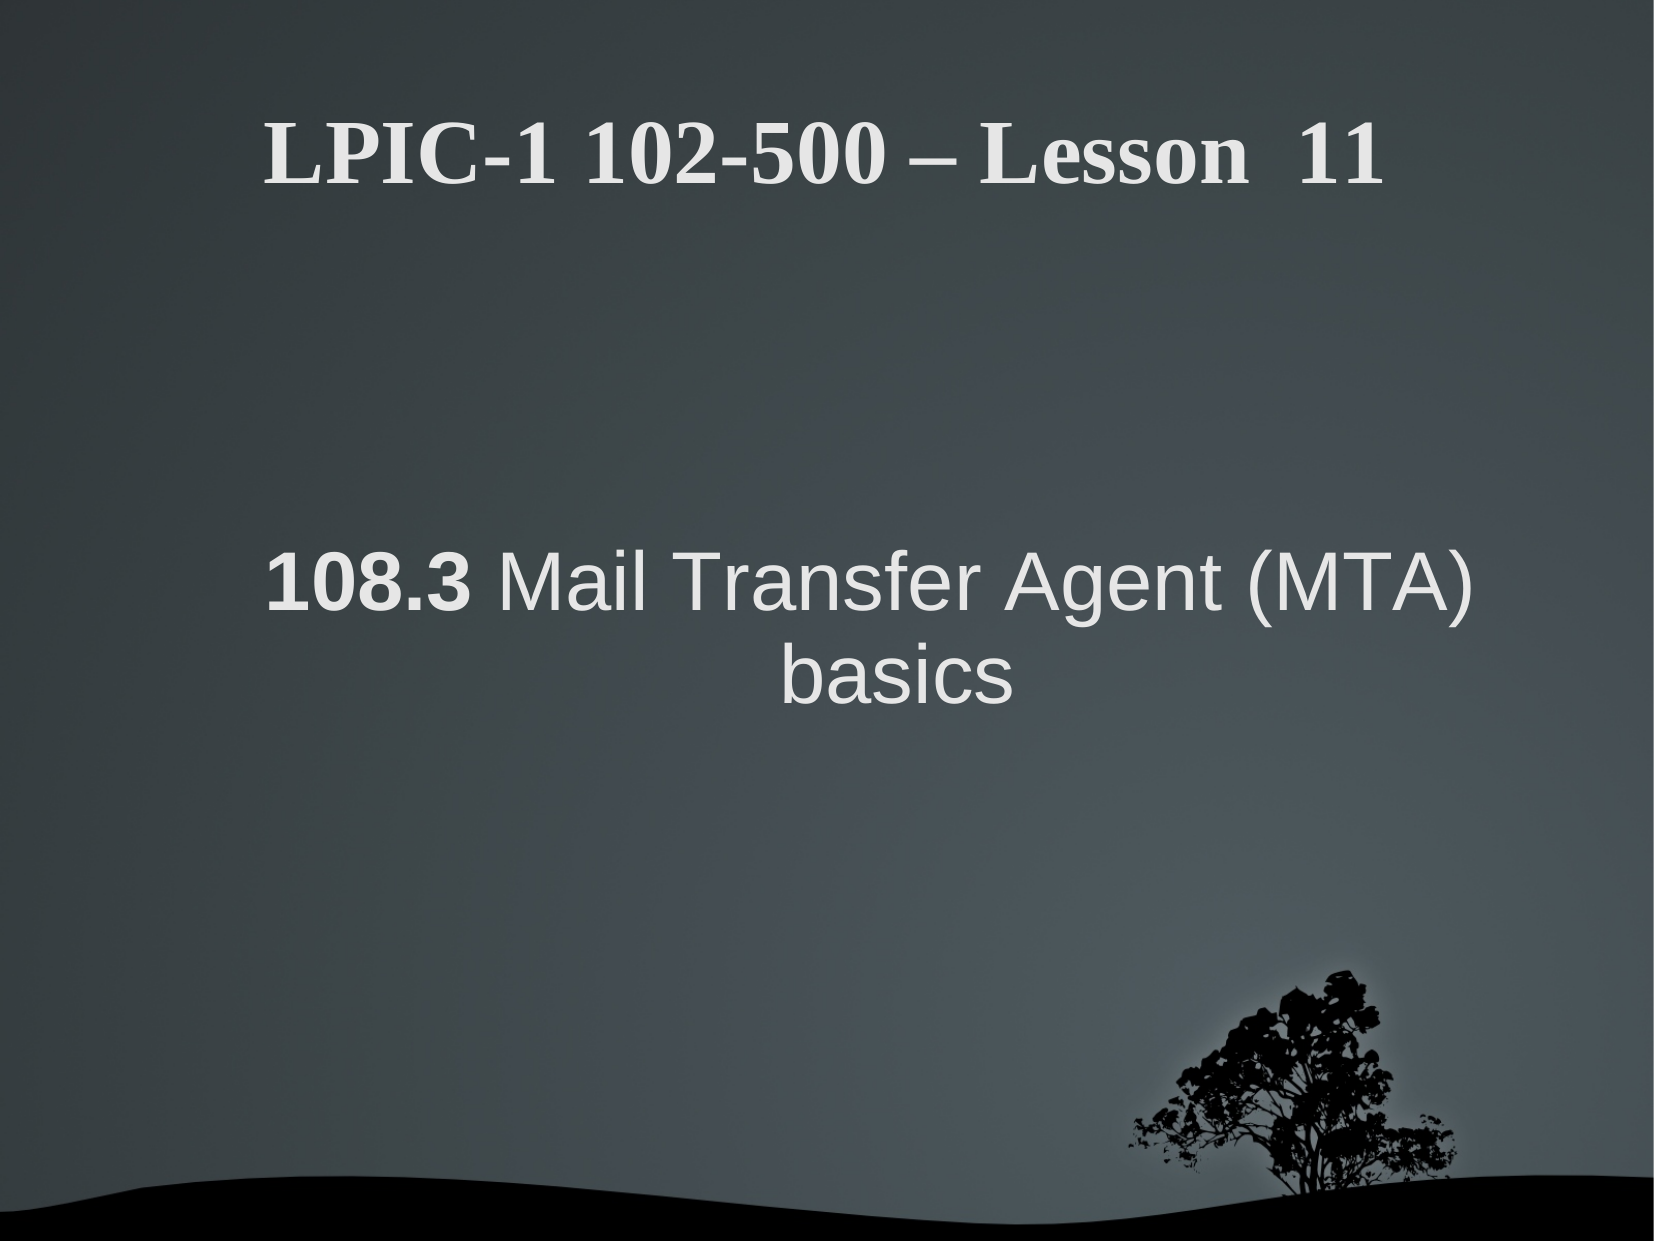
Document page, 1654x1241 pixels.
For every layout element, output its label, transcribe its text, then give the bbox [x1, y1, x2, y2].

picture [0, 0, 1654, 1241]
title LPIC-1 102-500 – Lesson 11 [82, 49, 1571, 257]
list 108.3 Mail Transfer Agent (MTA) basics [82, 290, 1571, 1109]
